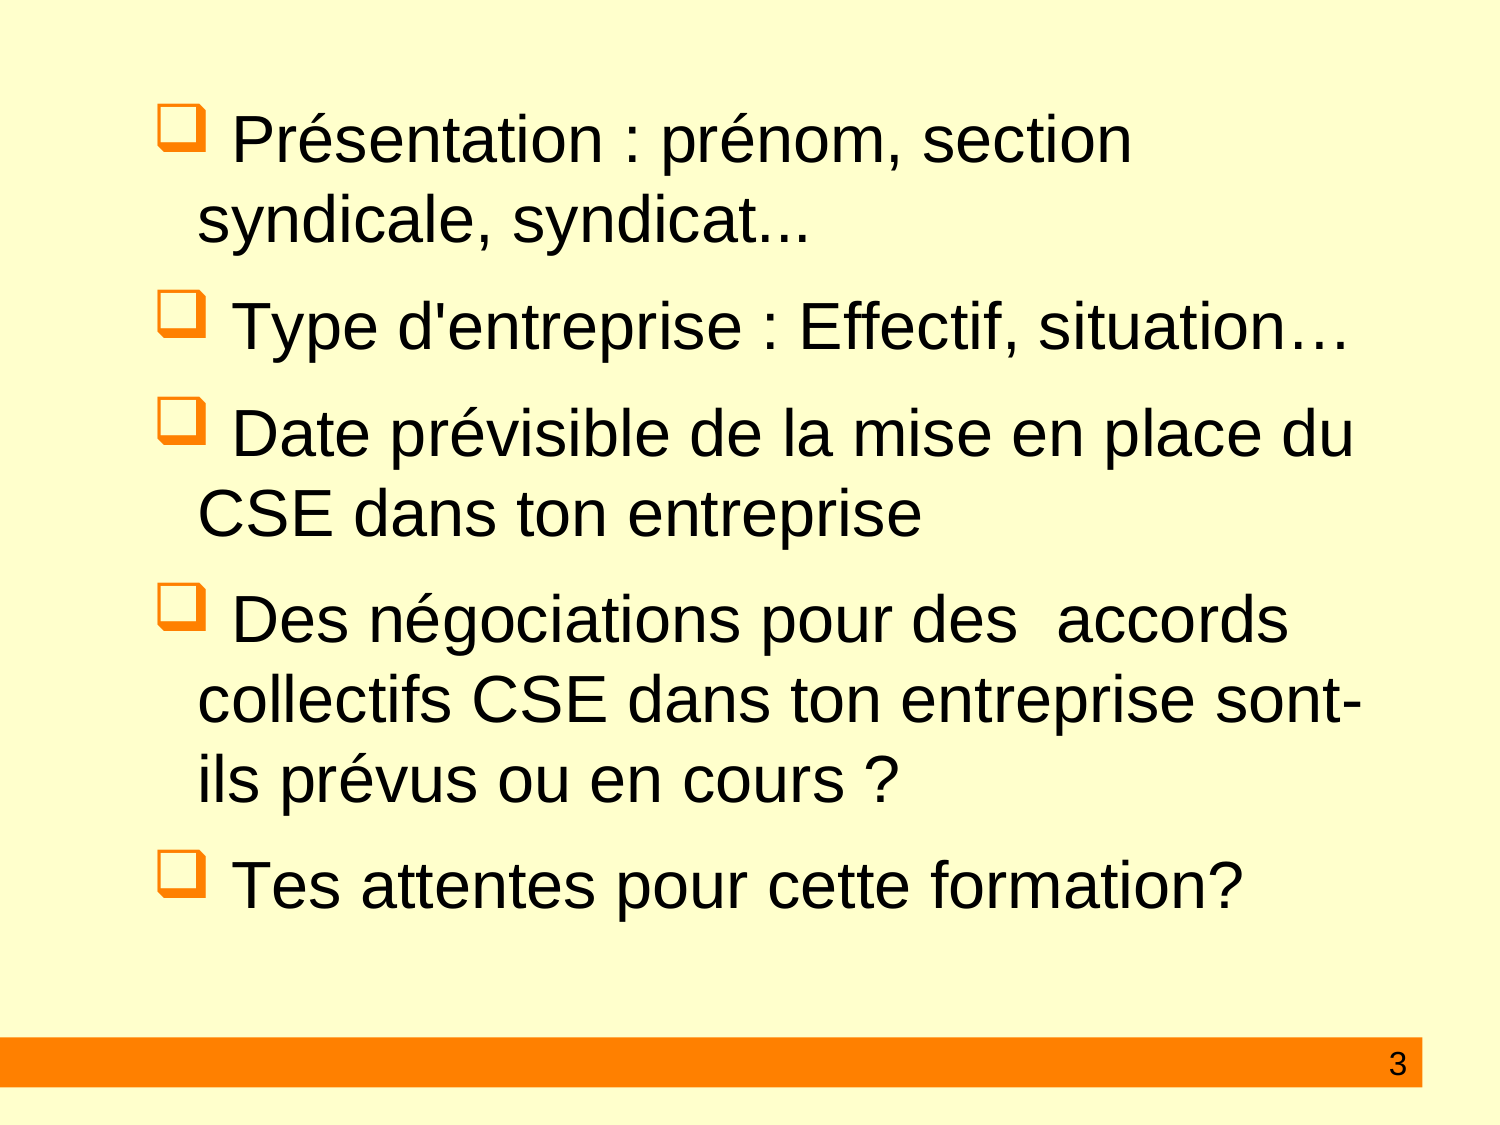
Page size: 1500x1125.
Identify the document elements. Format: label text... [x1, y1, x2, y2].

list Présentation : prénom, section syndicale, syndicat... Type d'entreprise : Effectif, situation… Date prévisible de la mise en place du CSE dans ton entreprise Des négociations pour des accords collectifs CSE dans ton entreprise sont-ils prévus ou en cours ? Tes attentes pour cette formation? [62, 88, 1401, 1037]
text_box <numéro> [0, 1037, 1423, 1088]
